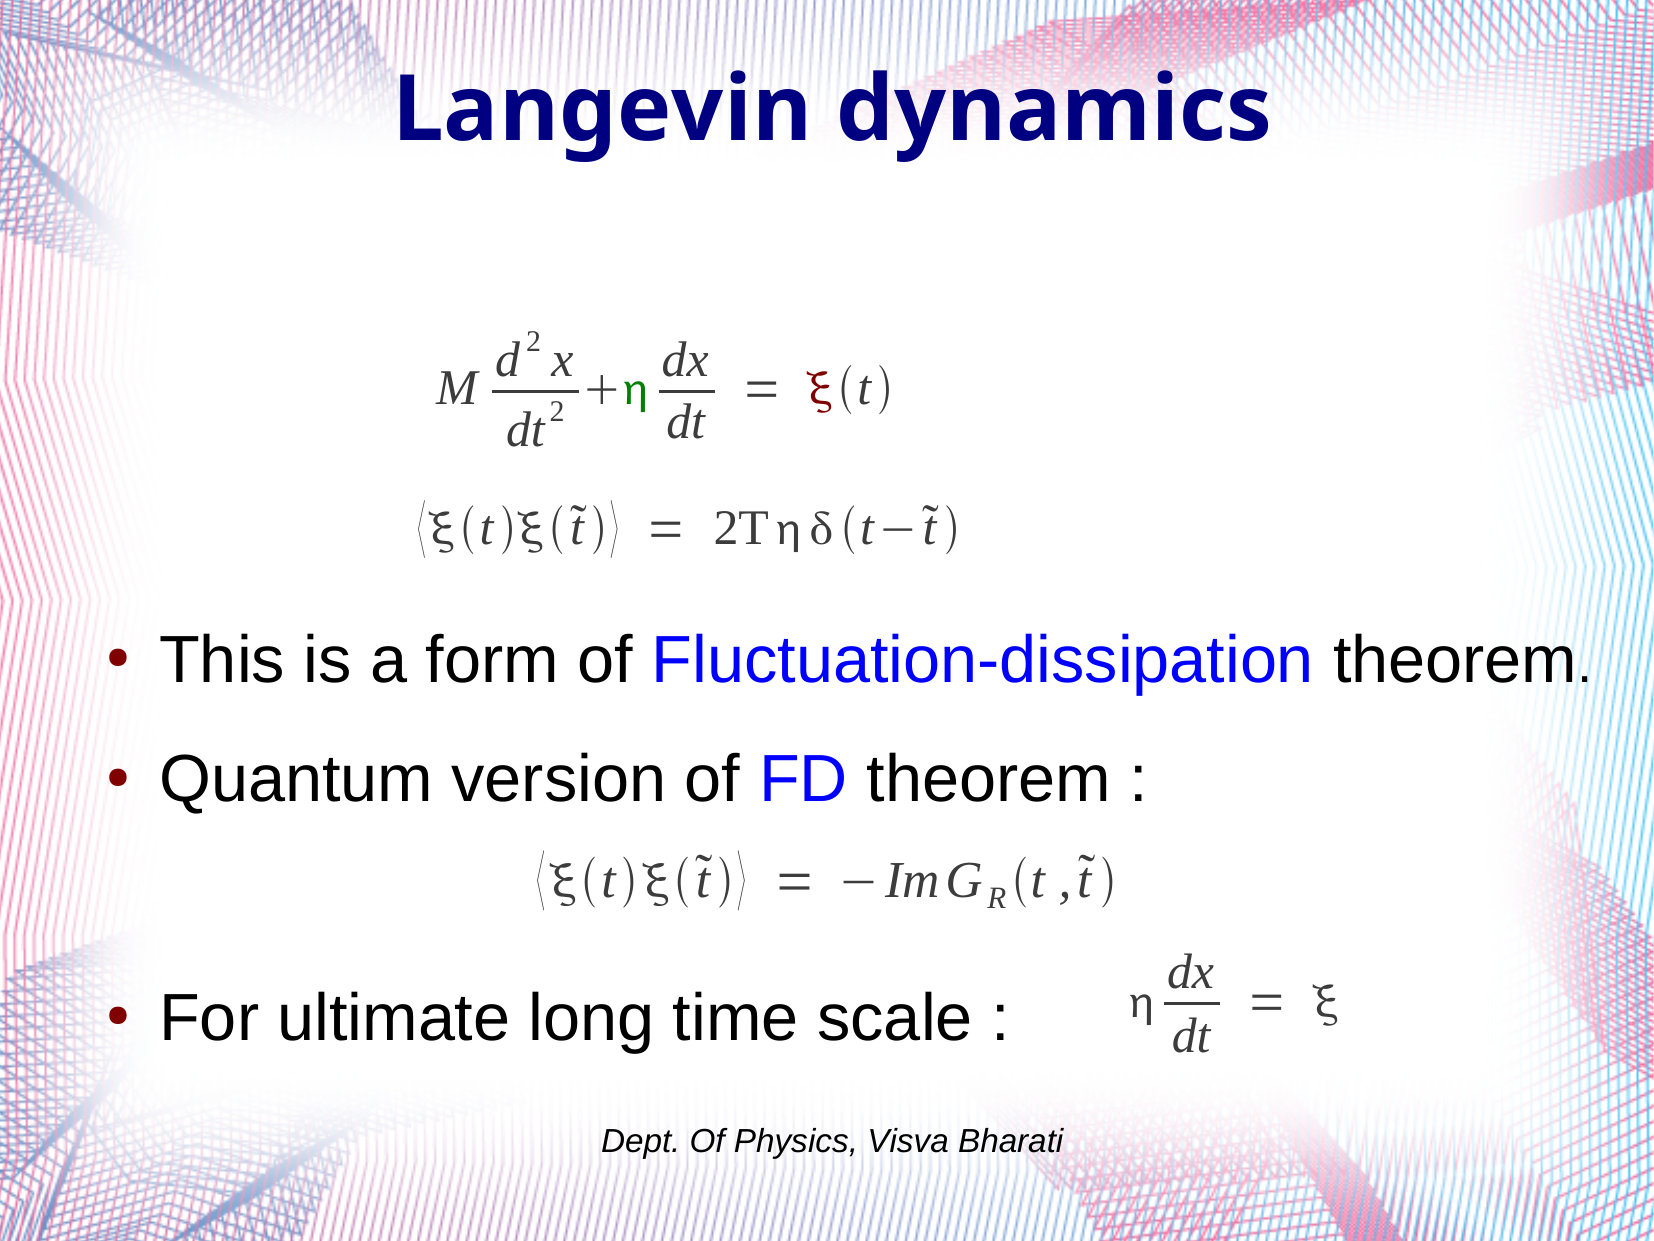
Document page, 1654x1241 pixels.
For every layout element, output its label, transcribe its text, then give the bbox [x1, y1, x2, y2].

title Langevin dynamics [88, 29, 1577, 180]
chart [409, 502, 966, 531]
list Quantum version of FD theorem : [88, 697, 1631, 817]
list This is a form of Fluctuation-dissipation theorem. [88, 531, 1631, 697]
list [82, 265, 1625, 502]
picture [0, 0, 1654, 1241]
list For ultimate long time scale : [88, 885, 1625, 1240]
chart [528, 847, 1123, 885]
